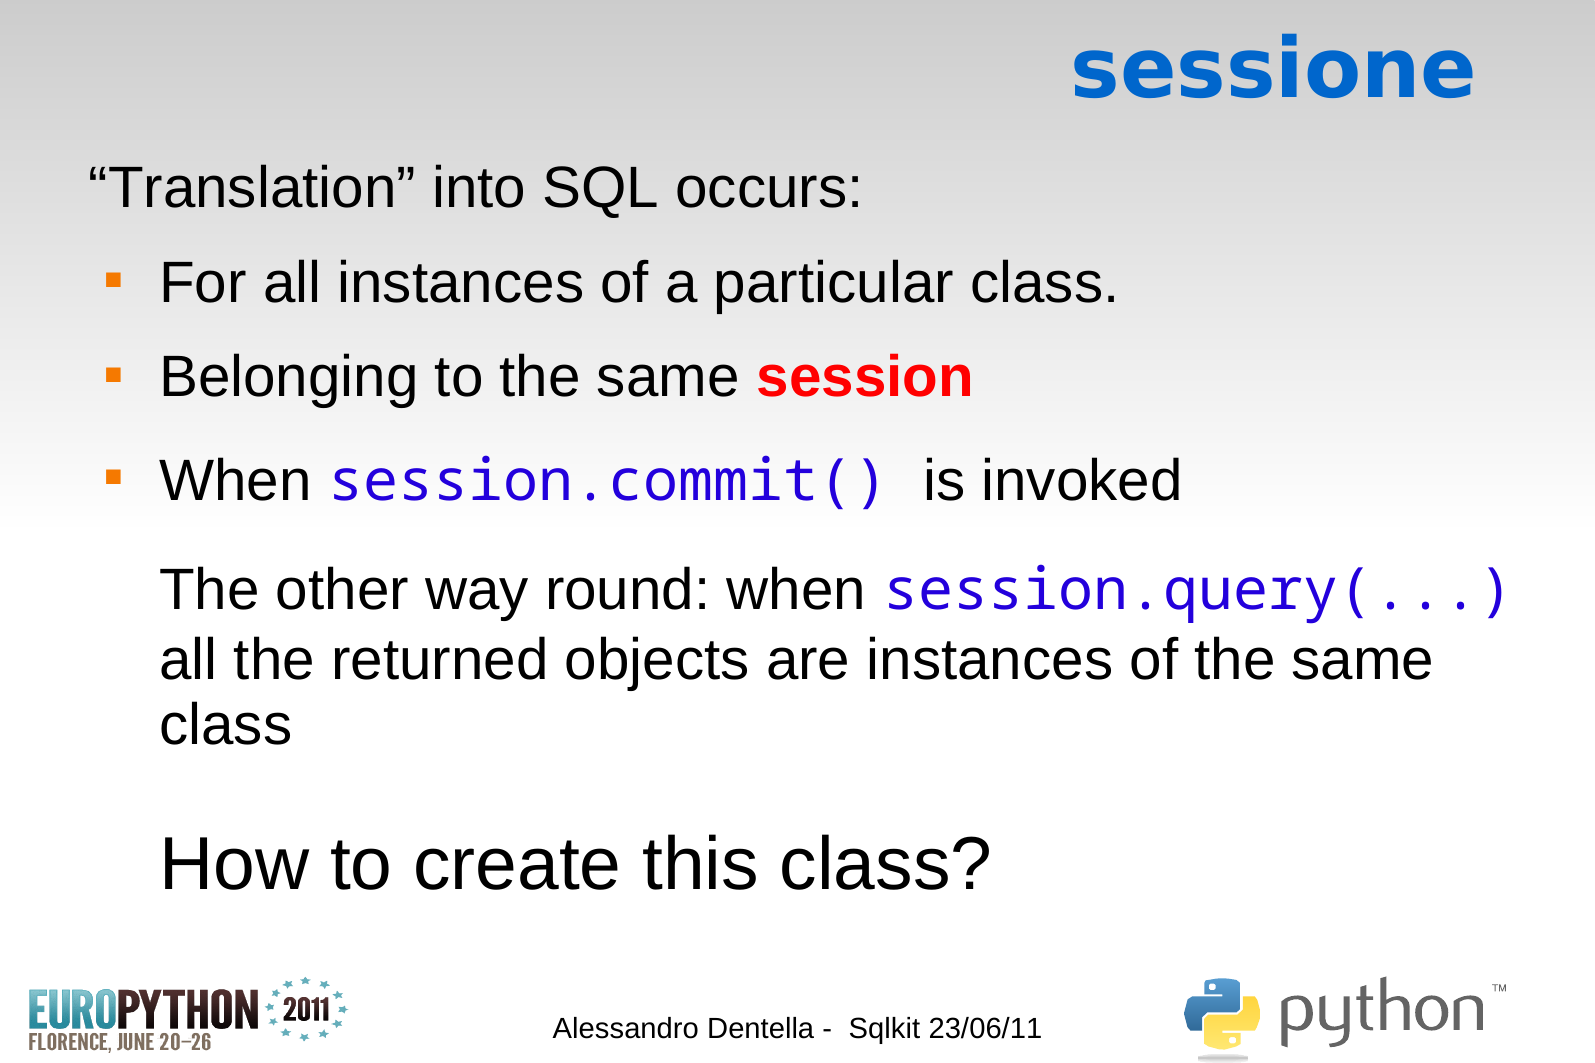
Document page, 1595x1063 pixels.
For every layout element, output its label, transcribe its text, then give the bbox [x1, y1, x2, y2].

list “Translation” into SQL occurs: For all instances of a particular class. Belonging to the same session When session.commit() is invoked The other way round: when session.query(...) all the returned objects are instances of the same class How to create this class? [88, 154, 1524, 888]
title sessione [1033, 20, 1515, 119]
picture [29, 974, 355, 1058]
